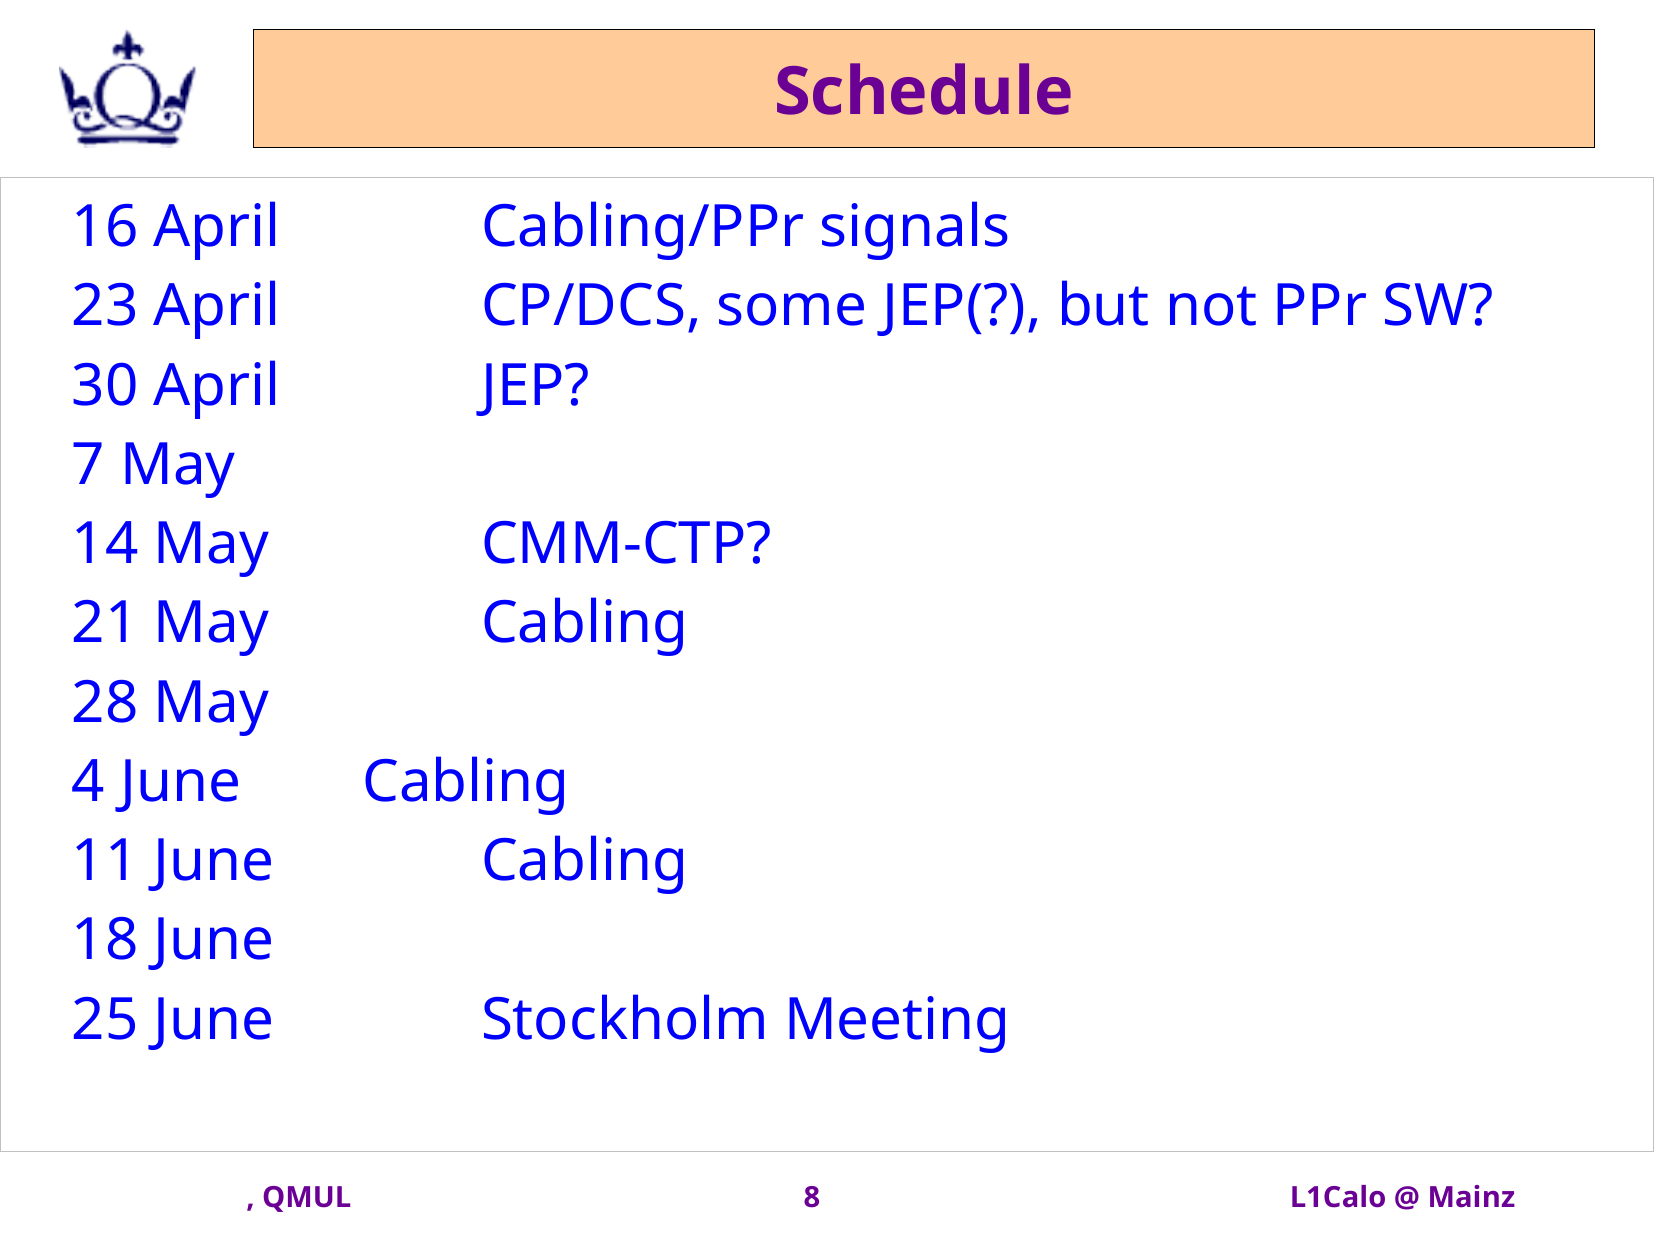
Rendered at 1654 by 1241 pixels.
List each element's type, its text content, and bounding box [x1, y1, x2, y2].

title Schedule [253, 29, 1595, 148]
picture [59, 29, 200, 148]
list 16 April Cabling/PPr signals 23 April CP/DCS, some JEP(?), but not PPr SW? 30 April JEP? 7 May 14 May CMM-CTP? 21 May Cabling 28 May 4 June Cabling 11 June Cabling 18 June 25 June Stockholm Meeting [54, 184, 1598, 1104]
